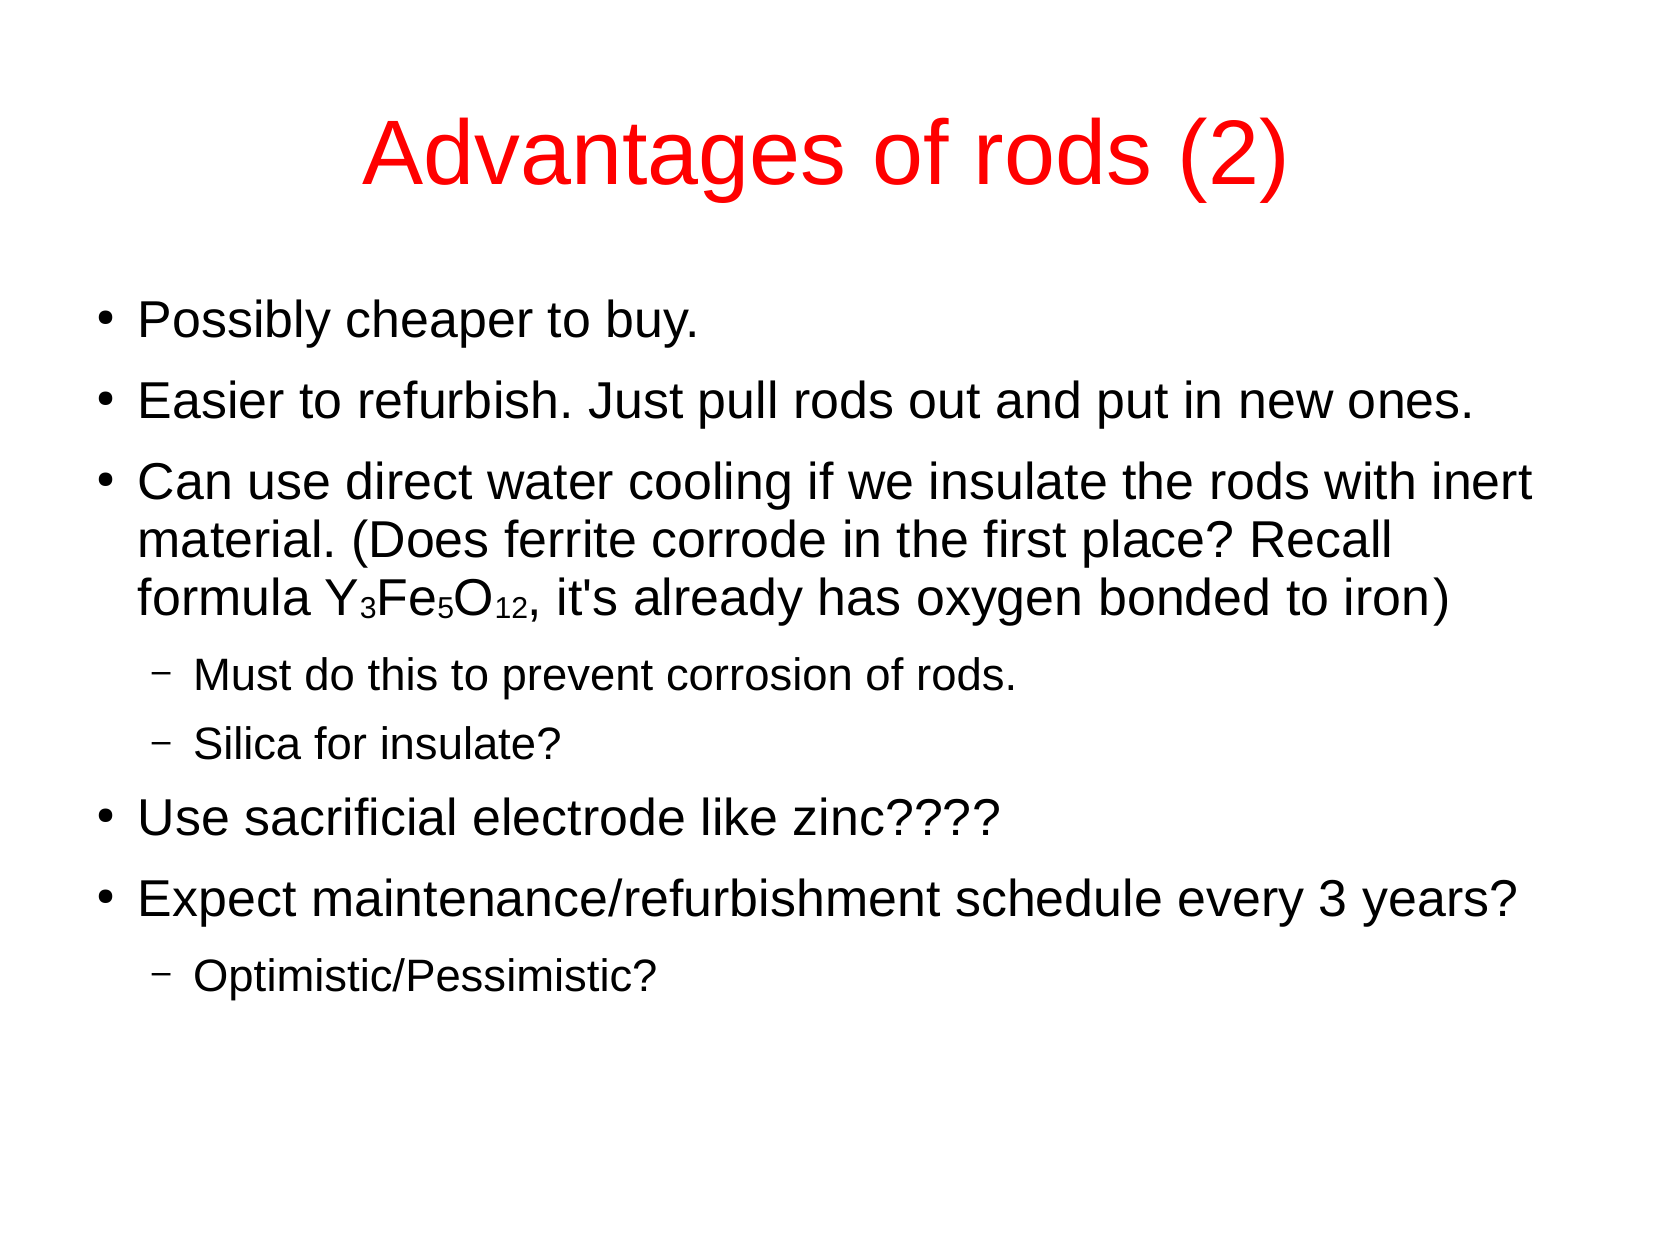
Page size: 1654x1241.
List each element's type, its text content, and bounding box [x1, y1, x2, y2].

title Advantages of rods (2) [82, 49, 1571, 257]
list Possibly cheaper to buy. Easier to refurbish. Just pull rods out and put in new ones. Can use direct water cooling if we insulate the rods with inert material. (Does ferrite corrode in the first place? Recall formula Y3Fe5O12, it's already has oxygen bonded to iron) Must do this to prevent corrosion of rods. Silica for insulate? Use sacrificial electrode like zinc???? Expect maintenance/refurbishment schedule every 3 years? Optimistic/Pessimistic? [82, 290, 1571, 1010]
